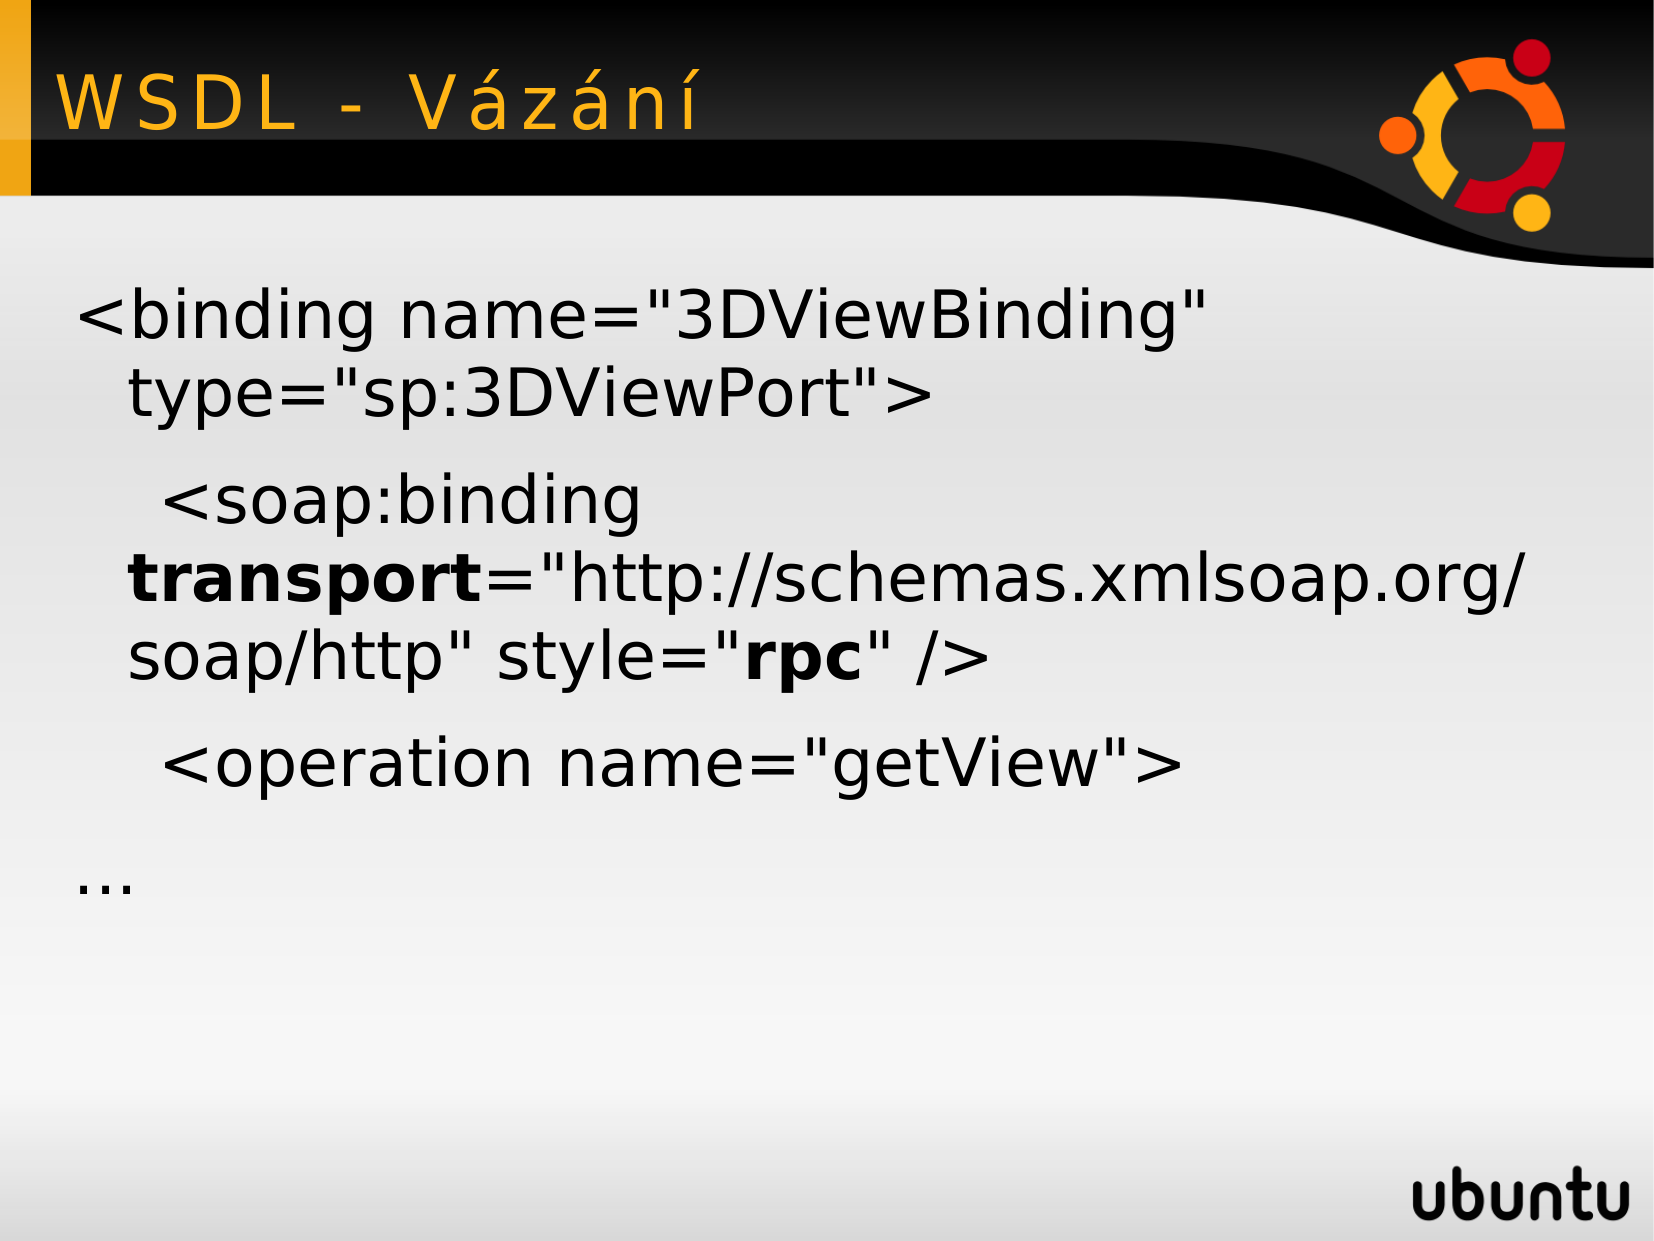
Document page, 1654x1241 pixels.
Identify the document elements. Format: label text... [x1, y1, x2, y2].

title WSDL - Vázání [54, 29, 1266, 178]
list <binding name="3DViewBinding" type="sp:3DViewPort"> <soap:binding transport="http://schemas.xmlsoap.org/soap/http" style="rpc" /> <operation name="getView"> ... [56, 276, 1545, 1096]
picture [0, 0, 1654, 1241]
